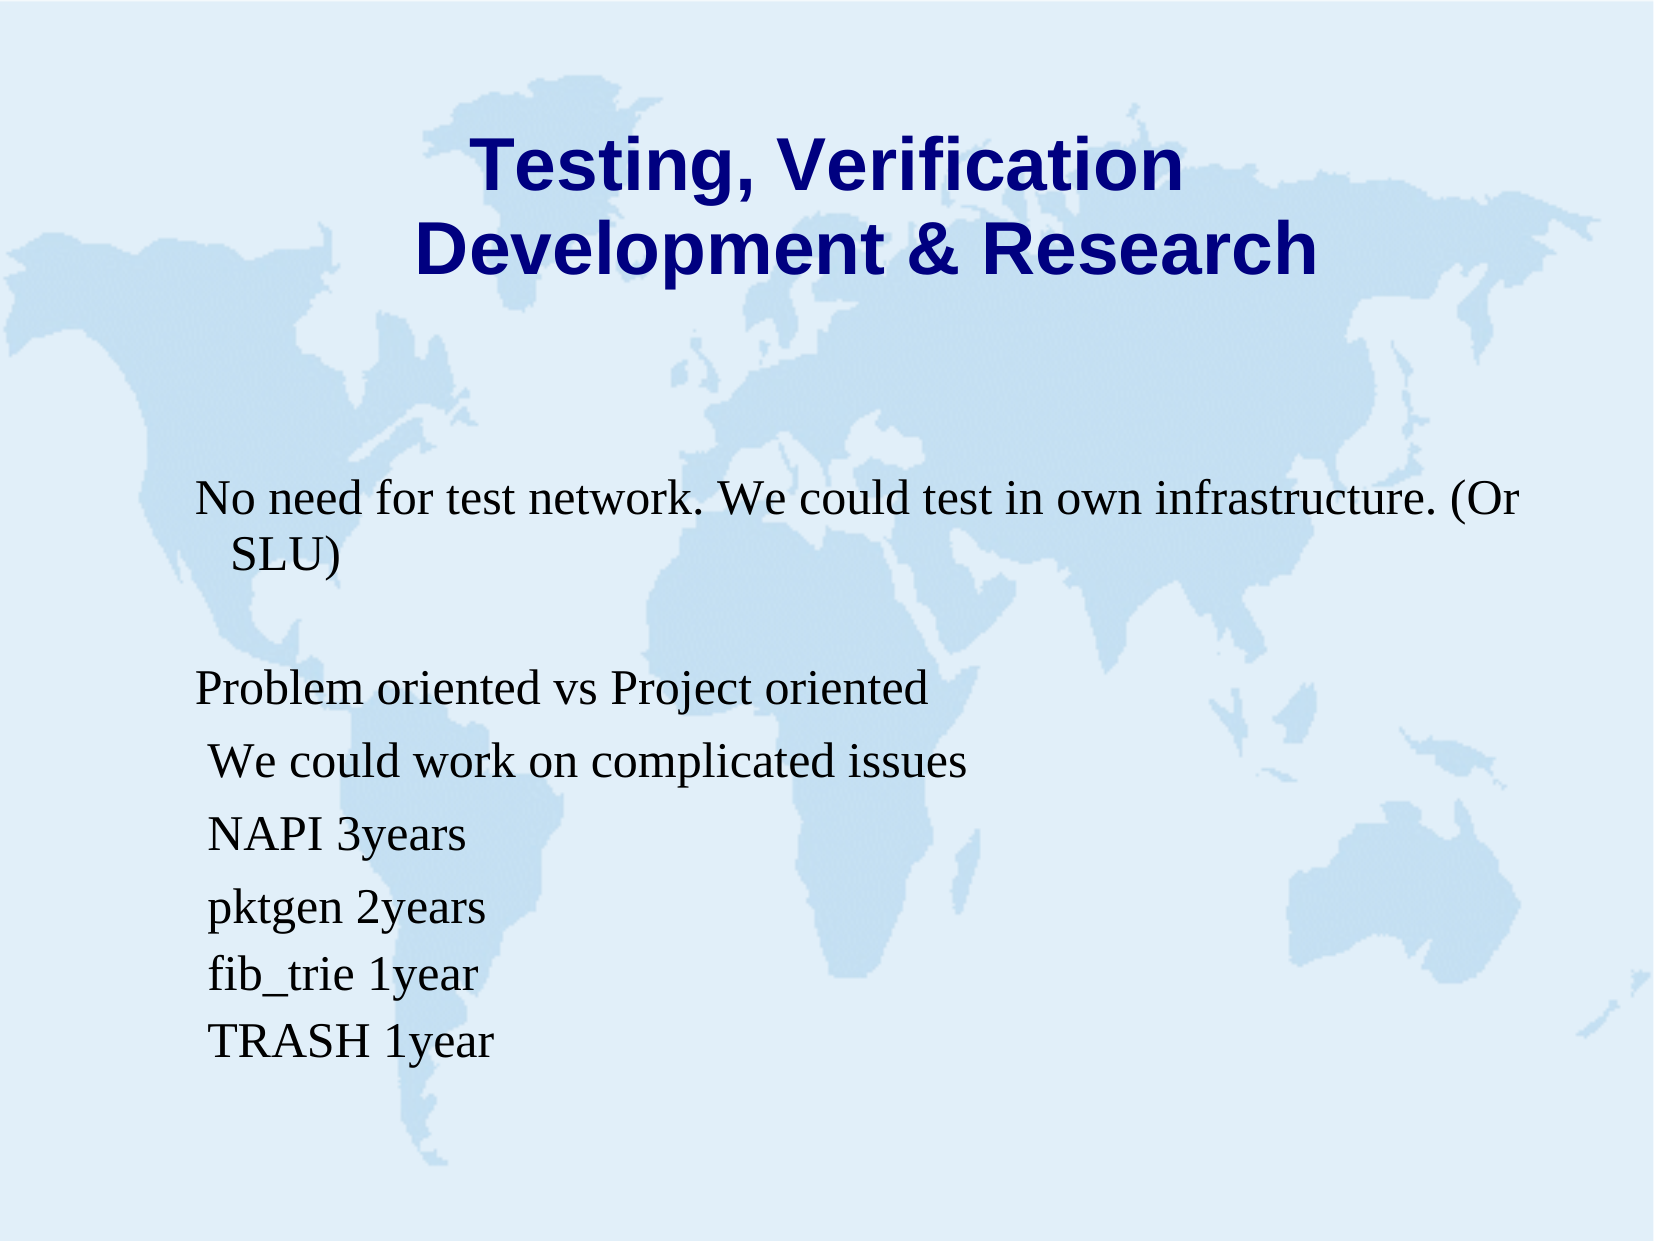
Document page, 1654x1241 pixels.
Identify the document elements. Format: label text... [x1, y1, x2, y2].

picture [0, 0, 1654, 1241]
subtitle No need for test network. We could test in own infrastructure. (Or SLU) Problem oriented vs Project oriented We could work on complicated issues NAPI 3years pktgen 2years fib_trie 1year TRASH 1year [159, 374, 1572, 1241]
title Testing, Verification Development & Research [121, 102, 1534, 311]
